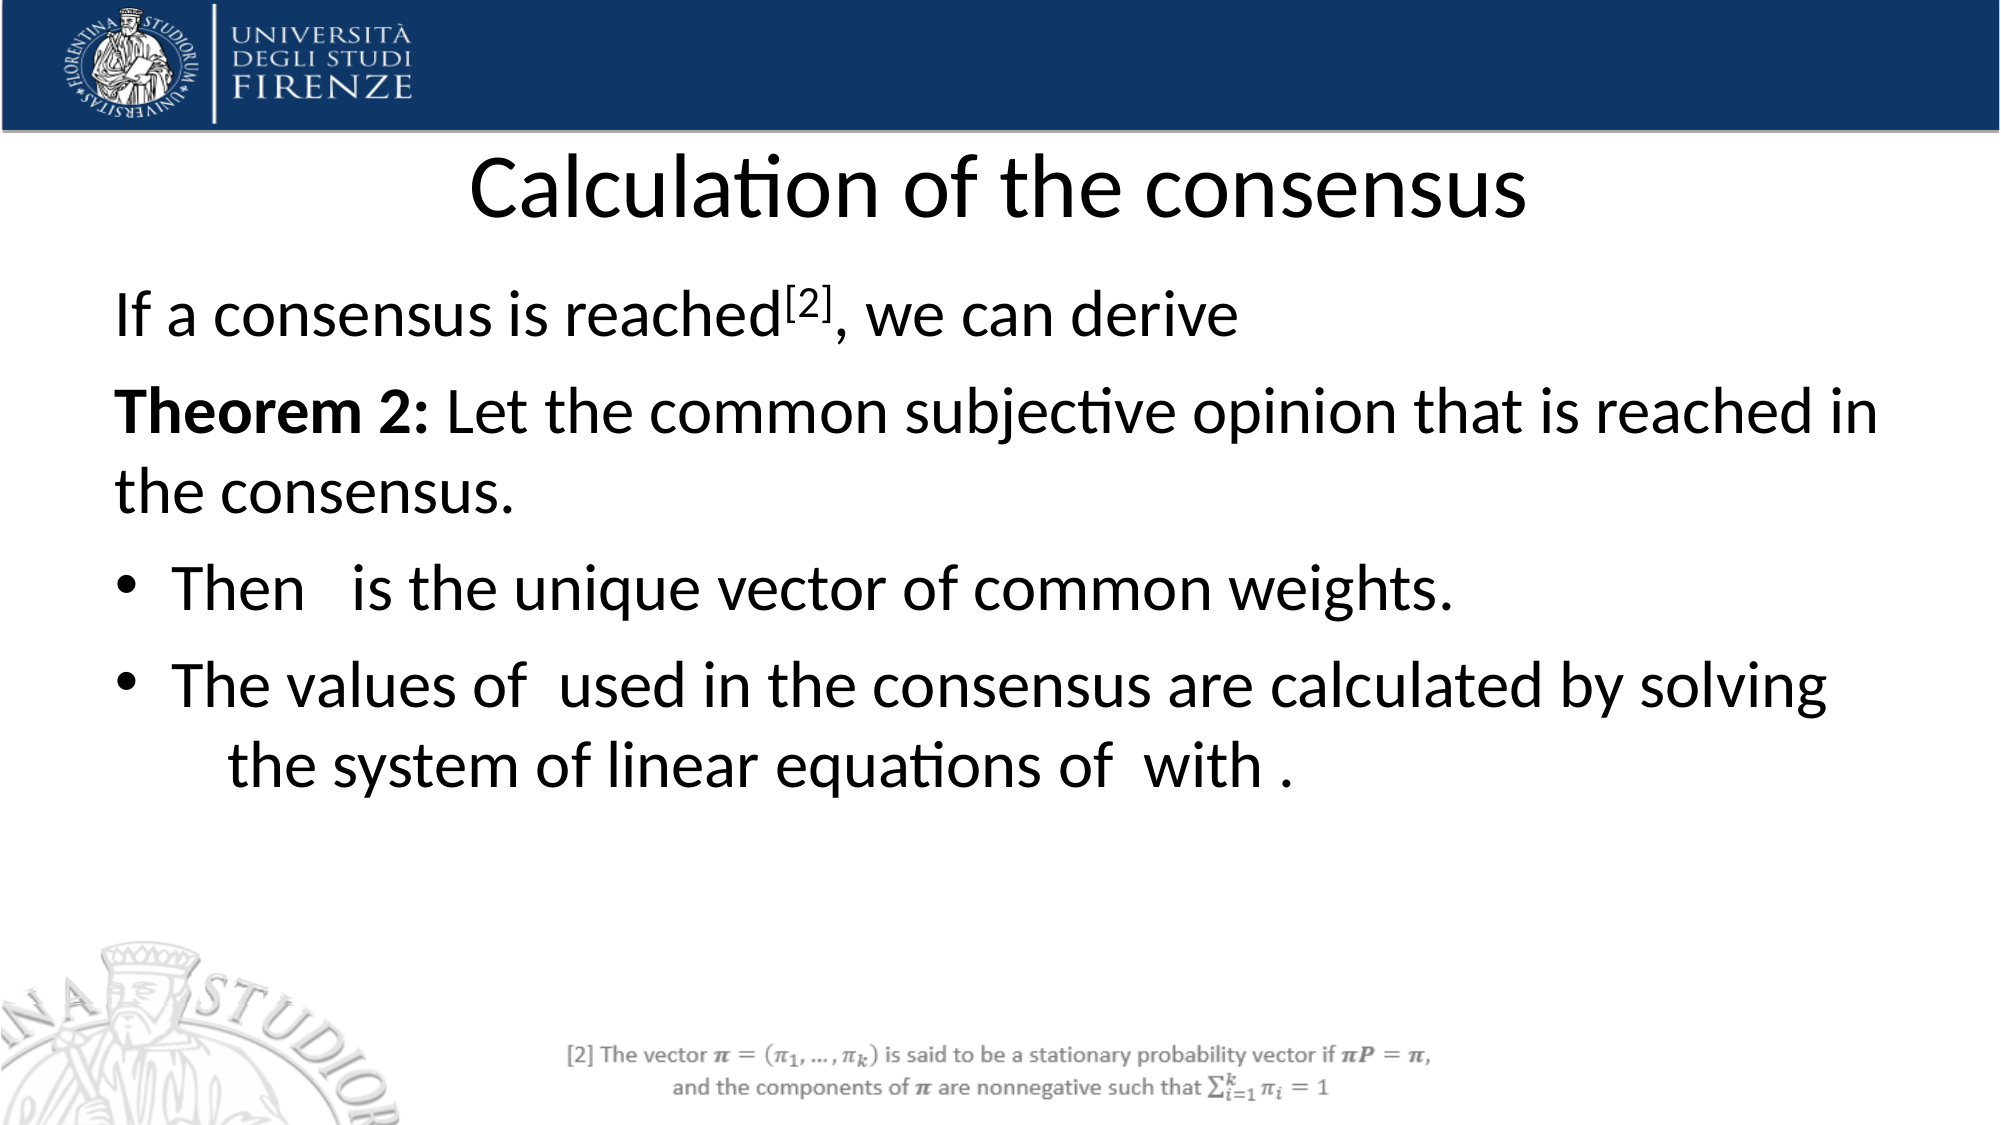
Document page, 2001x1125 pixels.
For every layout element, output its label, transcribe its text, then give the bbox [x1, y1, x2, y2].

list If a consensus is reached[2], we can derive Theorem 2: Let the common subjective opinion that is reached in the consensus. Then is the unique vector of common weights. The values of used in the consensus are calculated by solving the system of linear equations of with . [99, 262, 1900, 1004]
title Calculation of the consensus [99, 87, 1900, 262]
picture [1, 1004, 2000, 1125]
